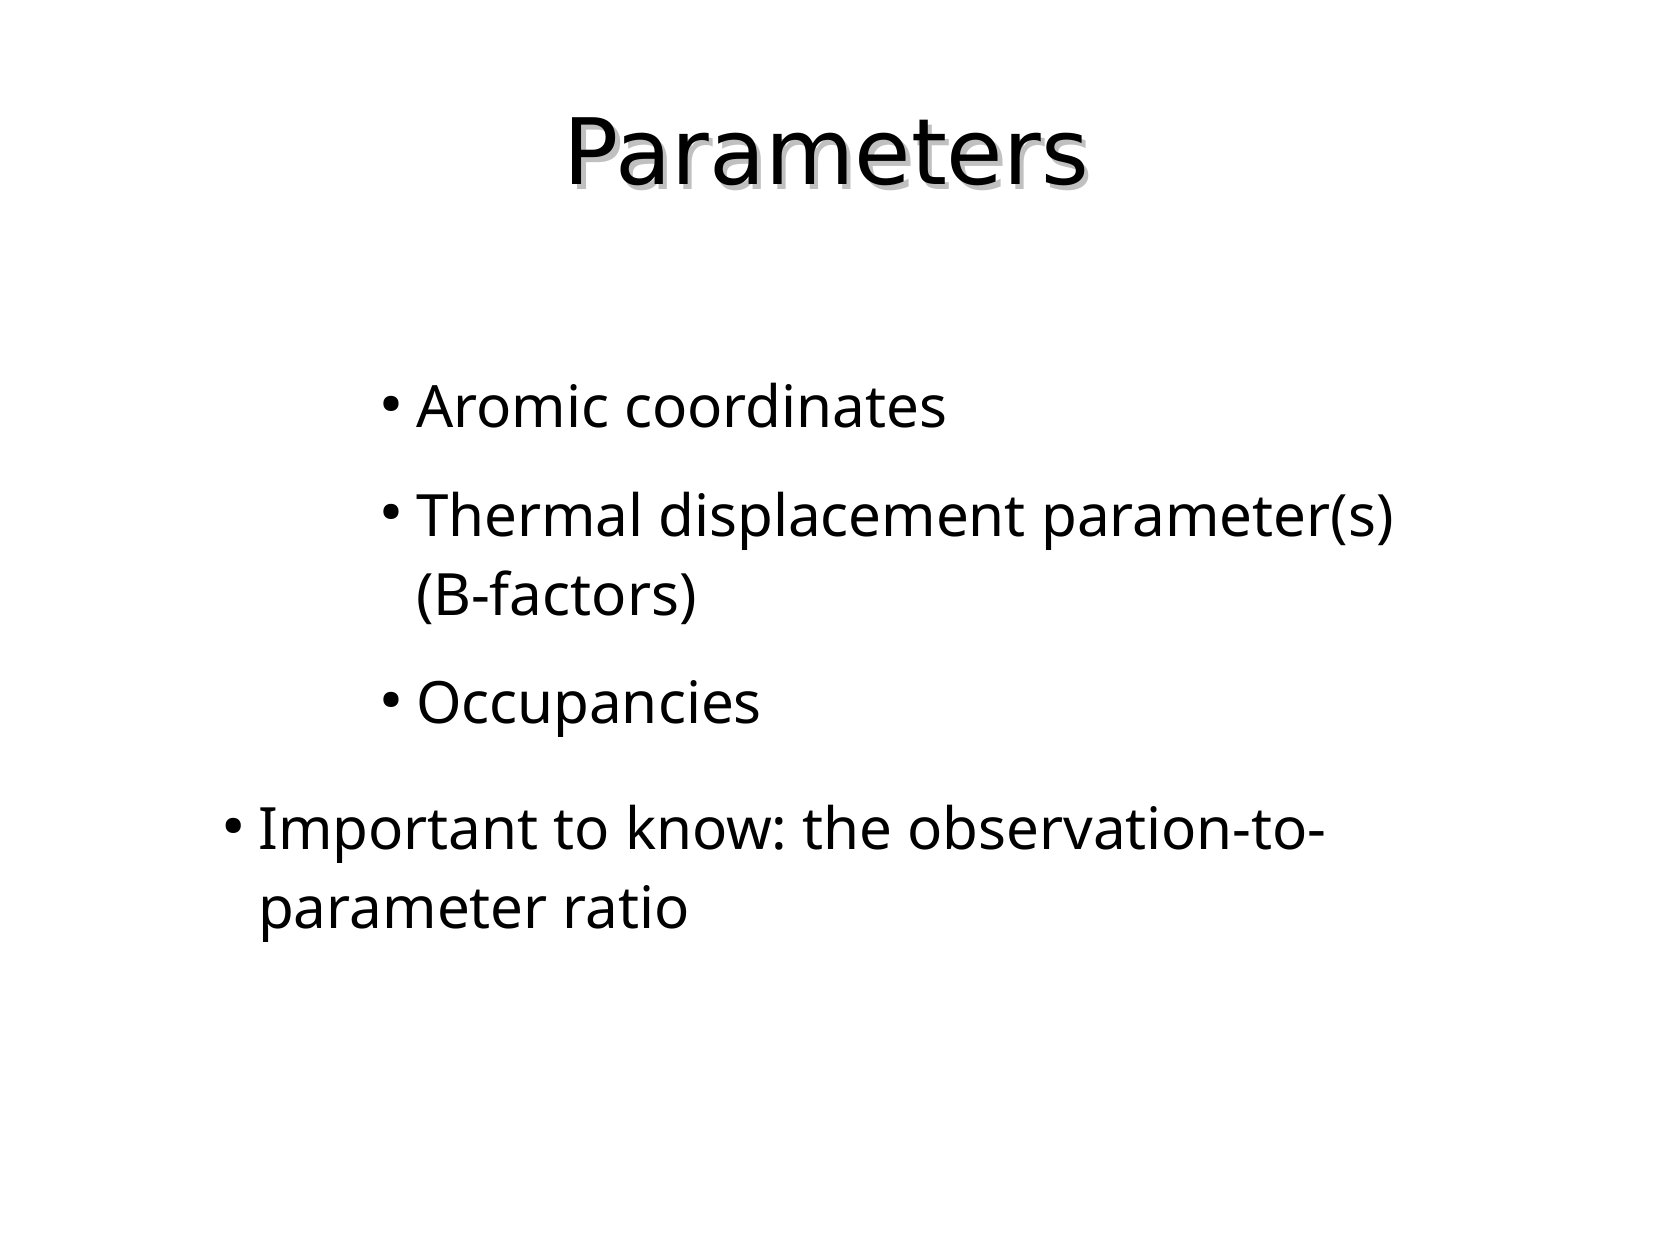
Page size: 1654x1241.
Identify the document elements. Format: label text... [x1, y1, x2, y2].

title Parameters [82, 49, 1571, 257]
list Aromic coordinates Thermal displacement parameter(s) (B-factors) Occupancies [345, 365, 1426, 676]
list Important to know: the observation-to-parameter ratio [187, 787, 1426, 1098]
